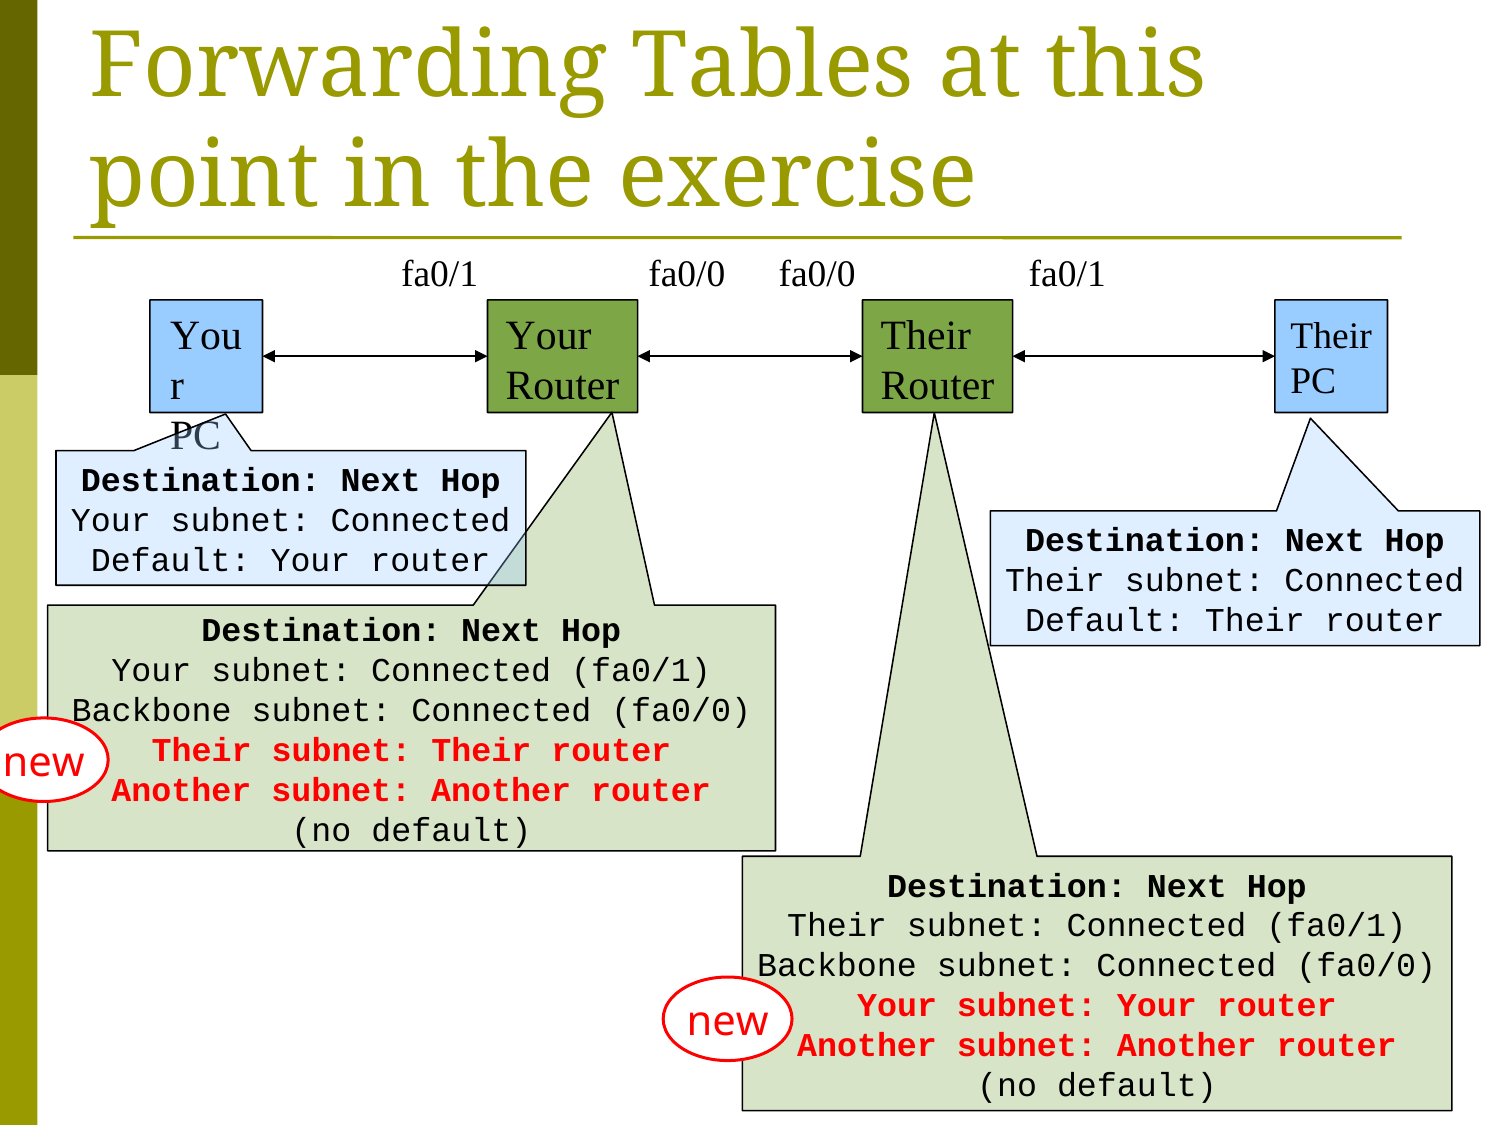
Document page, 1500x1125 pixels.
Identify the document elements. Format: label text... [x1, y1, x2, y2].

text_box Destination: Next Hop Your subnet: Connected Default: Your router [55, 413, 526, 586]
text_box new [663, 977, 793, 1061]
text_box Your PC [149, 299, 263, 413]
text_box fa0/0 [633, 241, 741, 302]
text_box Their Router [862, 299, 1013, 413]
text_box Their PC [1274, 299, 1388, 413]
text_box Your Router [487, 299, 638, 413]
text_box fa0/1 [386, 241, 494, 302]
text_box fa0/1 [1014, 241, 1121, 302]
text_box Destination: Next Hop Their subnet: Connected Default: Their router [990, 418, 1480, 646]
text_box fa0/0 [763, 241, 871, 302]
text_box Forwarding Tables at this point in the exercise [75, 0, 1426, 233]
text_box new [0, 717, 109, 802]
text_box Destination: Next Hop Their subnet: Connected (fa0/1) Backbone subnet: Connected (fa0/0) Your subnet: Your router Another subnet: Another router (no default) [742, 412, 1452, 1111]
text_box Destination: Next Hop Your subnet: Connected (fa0/1) Backbone subnet: Connected (fa0/0) Their subnet: Their router Another subnet: Another router (no default) [47, 412, 776, 851]
